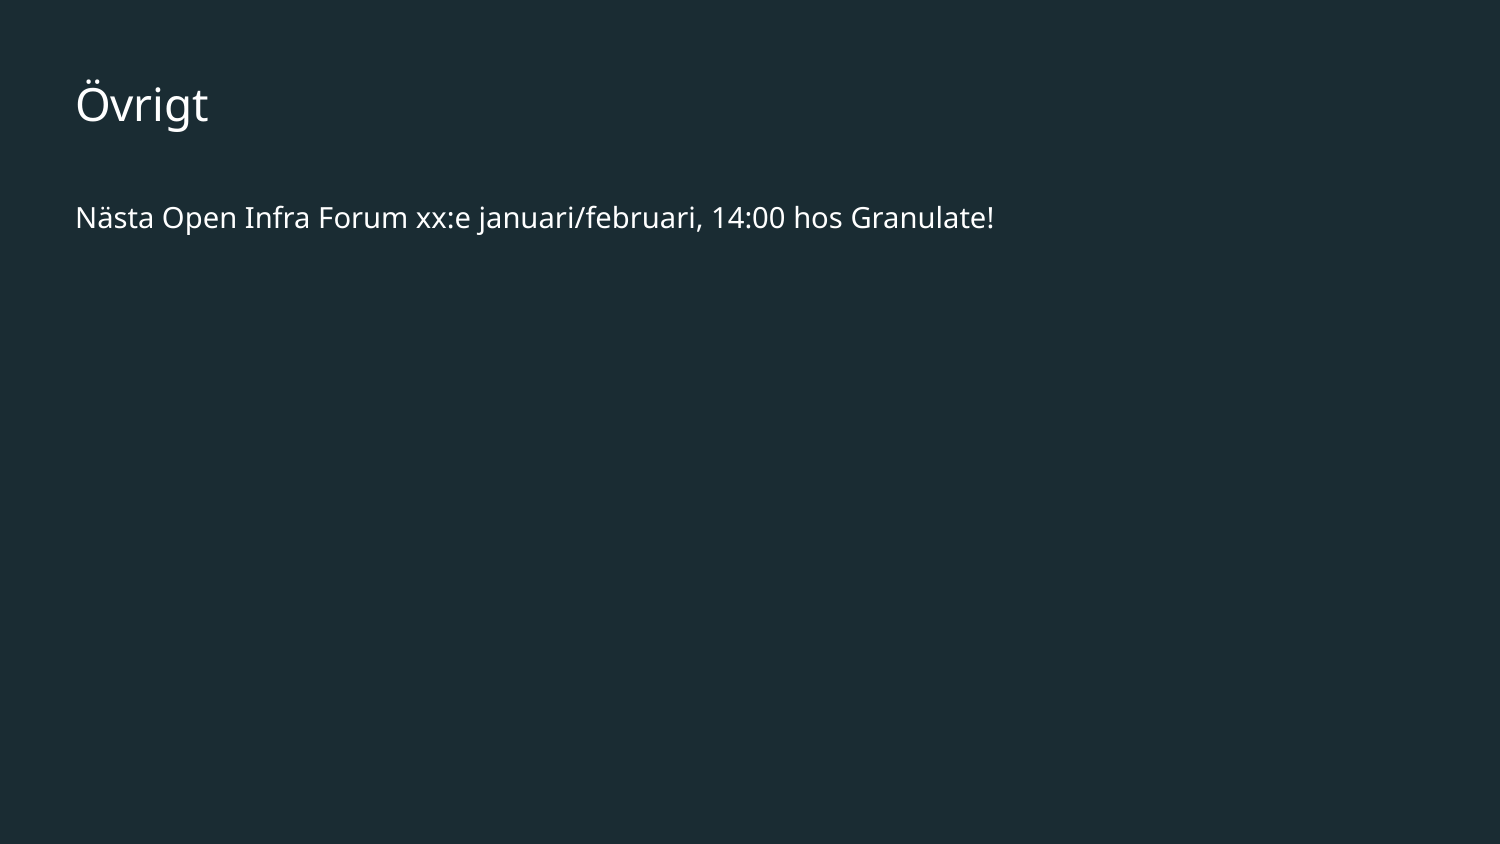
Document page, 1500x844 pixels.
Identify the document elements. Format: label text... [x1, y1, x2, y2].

list Nästa Open Infra Forum xx:e januari/februari, 14:00 hos Granulate! [75, 197, 1425, 687]
title Övrigt [75, 33, 1425, 175]
